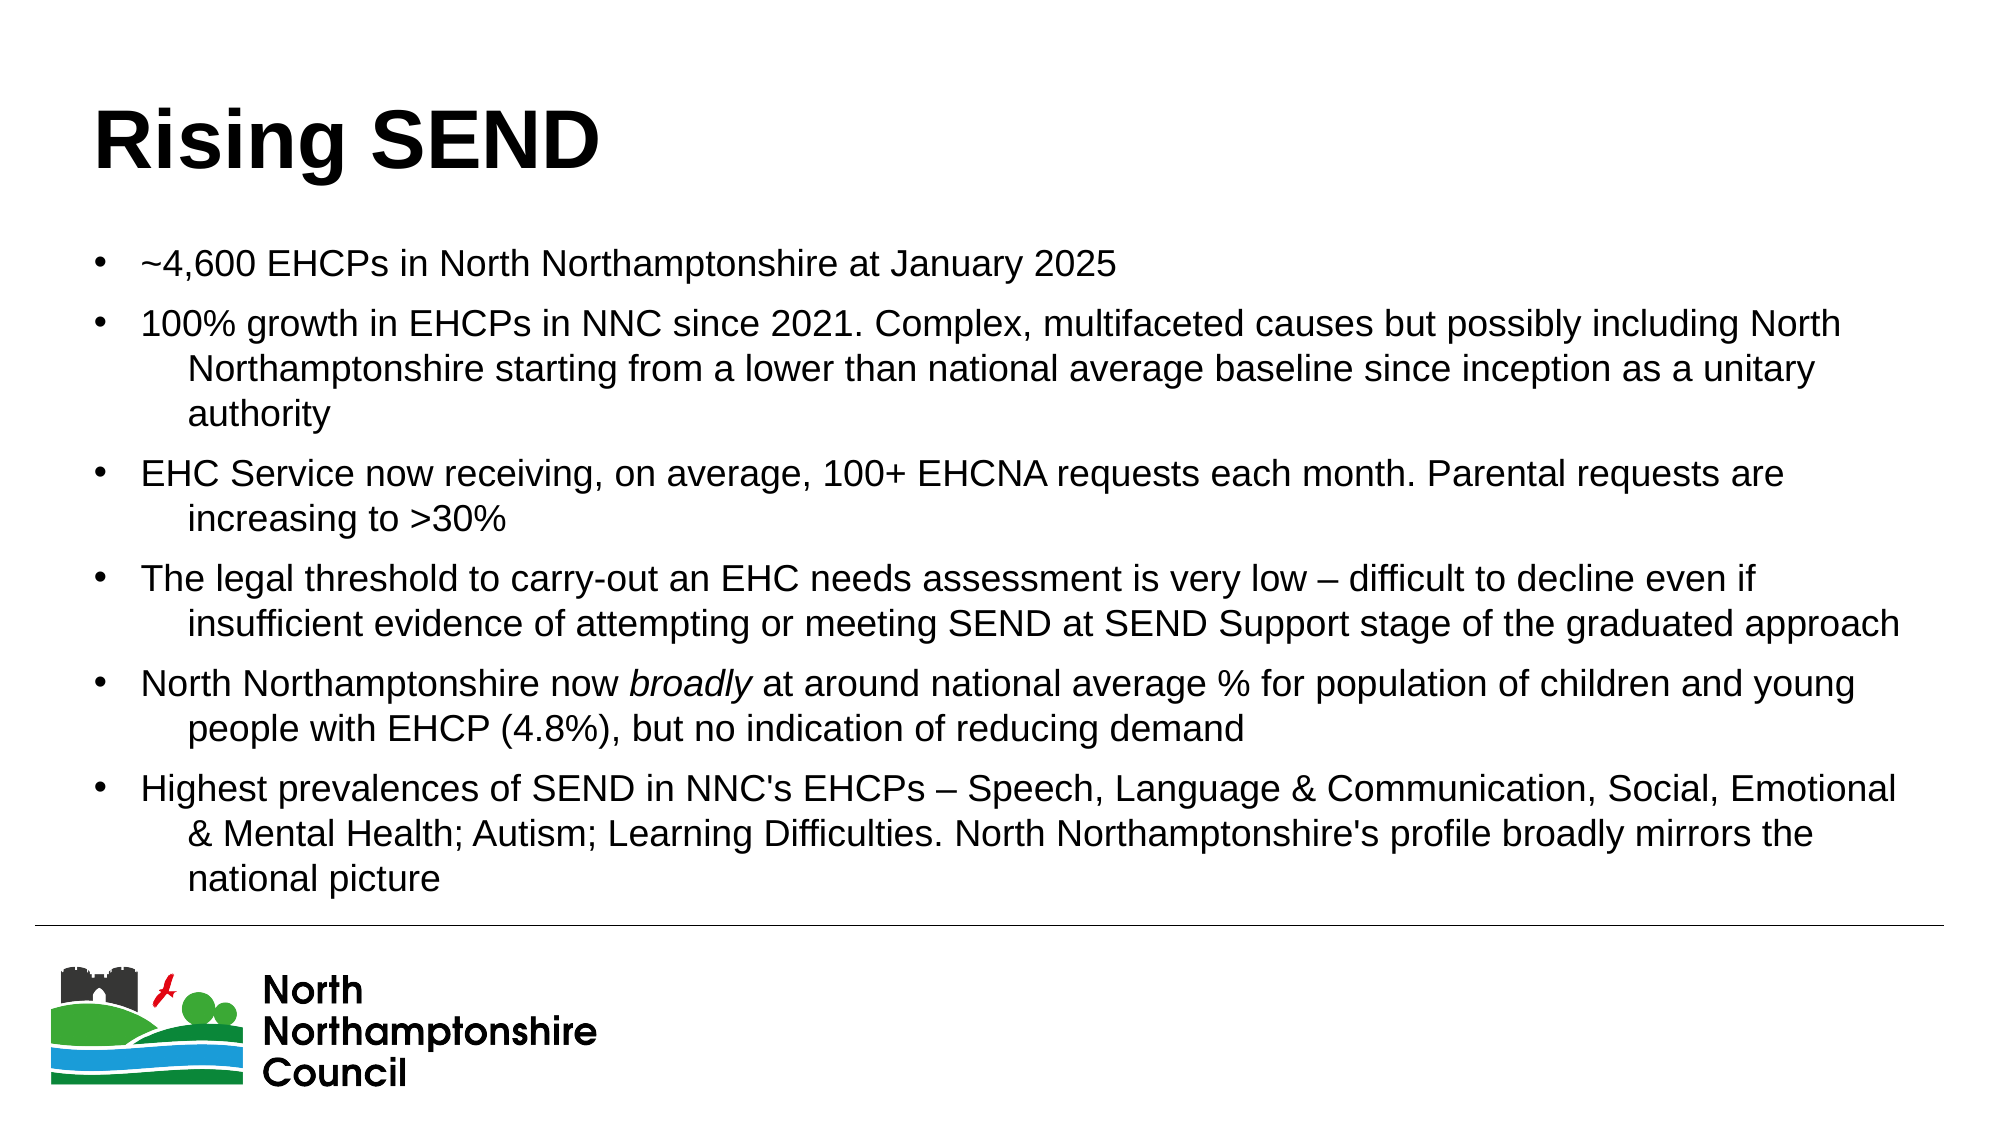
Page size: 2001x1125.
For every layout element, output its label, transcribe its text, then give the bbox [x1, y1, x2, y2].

picture [34, 951, 610, 1101]
text_box ~4,600 EHCPs in North Northamptonshire at January 2025 100% growth in EHCPs in NNC since 2021. Complex, multifaceted causes but possibly including North Northamptonshire starting from a lower than national average baseline since inception as a unitary authority EHC Service now receiving, on average, 100+ EHCNA requests each month. Parental requests are increasing to >30% The legal threshold to carry-out an EHC needs assessment is very low – difficult to decline even if insufficient evidence of attempting or meeting SEND at SEND Support stage of the graduated approach North Northamptonshire now broadly at around national average % for population of children and young people with EHCP (4.8%), but no indication of reducing demand Highest prevalences of SEND in NNC's EHCPs – Speech, Language & Communication, Social, Emotional & Mental Health; Autism; Learning Difficulties. North Northamptonshire's profile broadly mirrors the national picture [78, 231, 1936, 914]
text_box Rising SEND [78, 78, 1936, 195]
